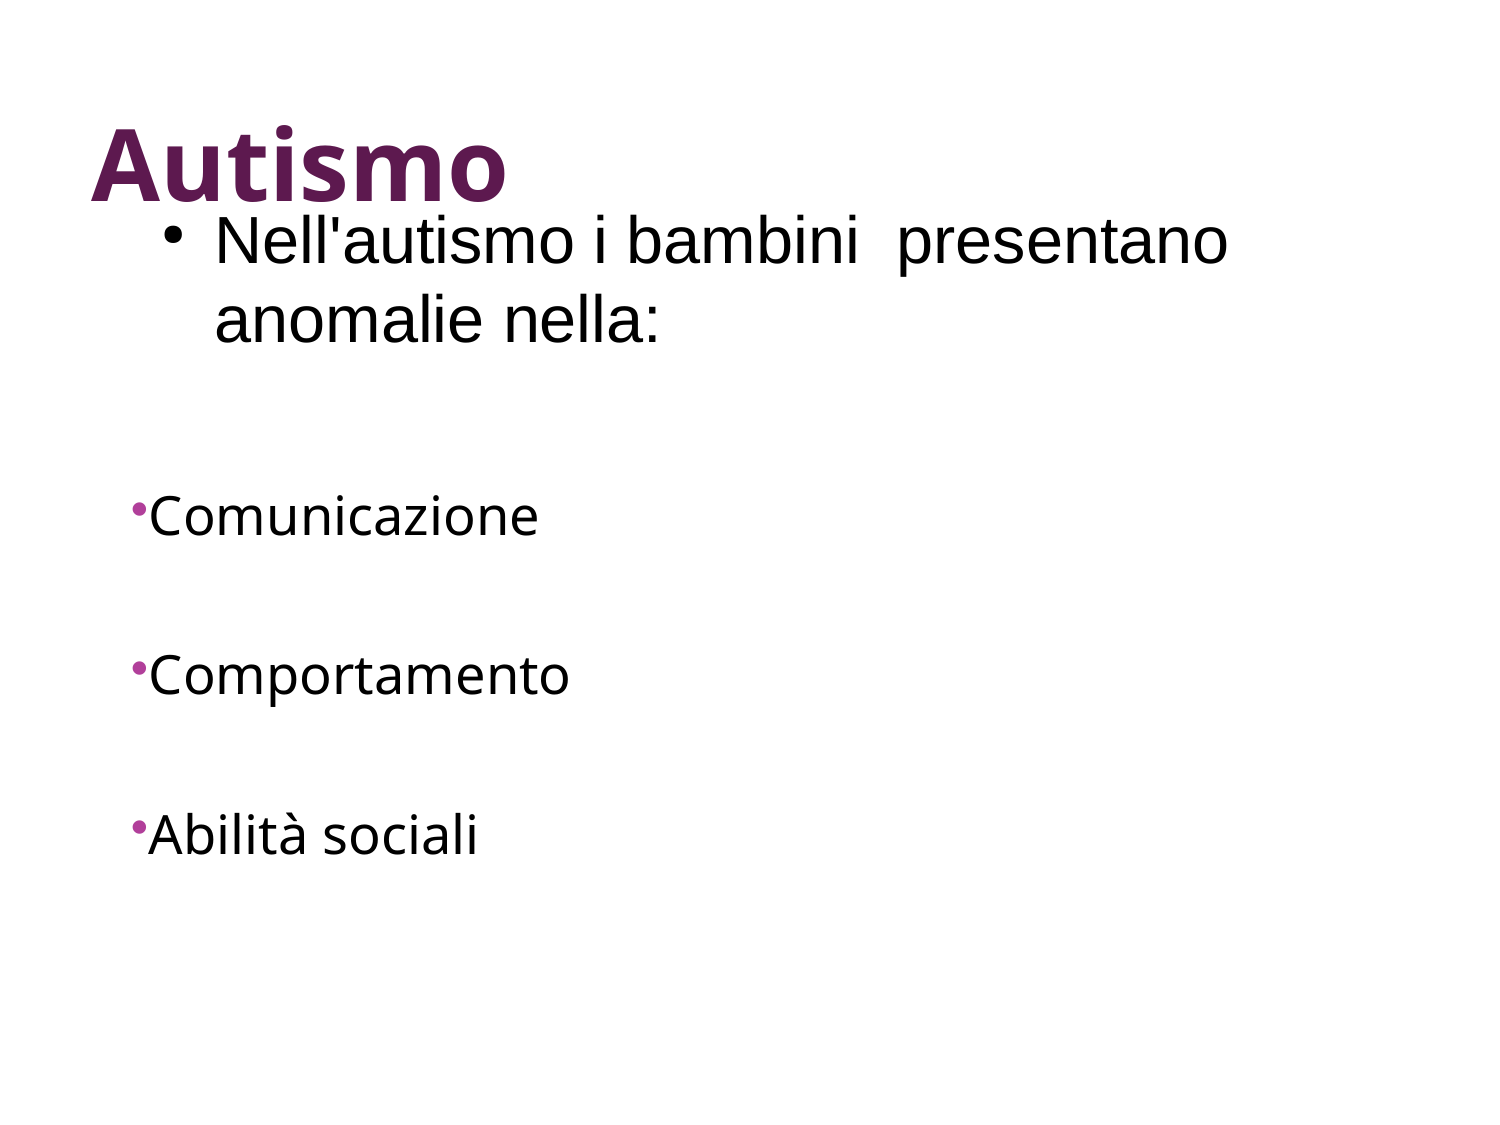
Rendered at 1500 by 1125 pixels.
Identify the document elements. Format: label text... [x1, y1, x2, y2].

list Comunicazione Comportamento Abilità sociali [118, 408, 1306, 1125]
title Autismo [76, 93, 1045, 211]
list Nell'autismo i bambini presentano anomalie nella: [128, 188, 1270, 355]
